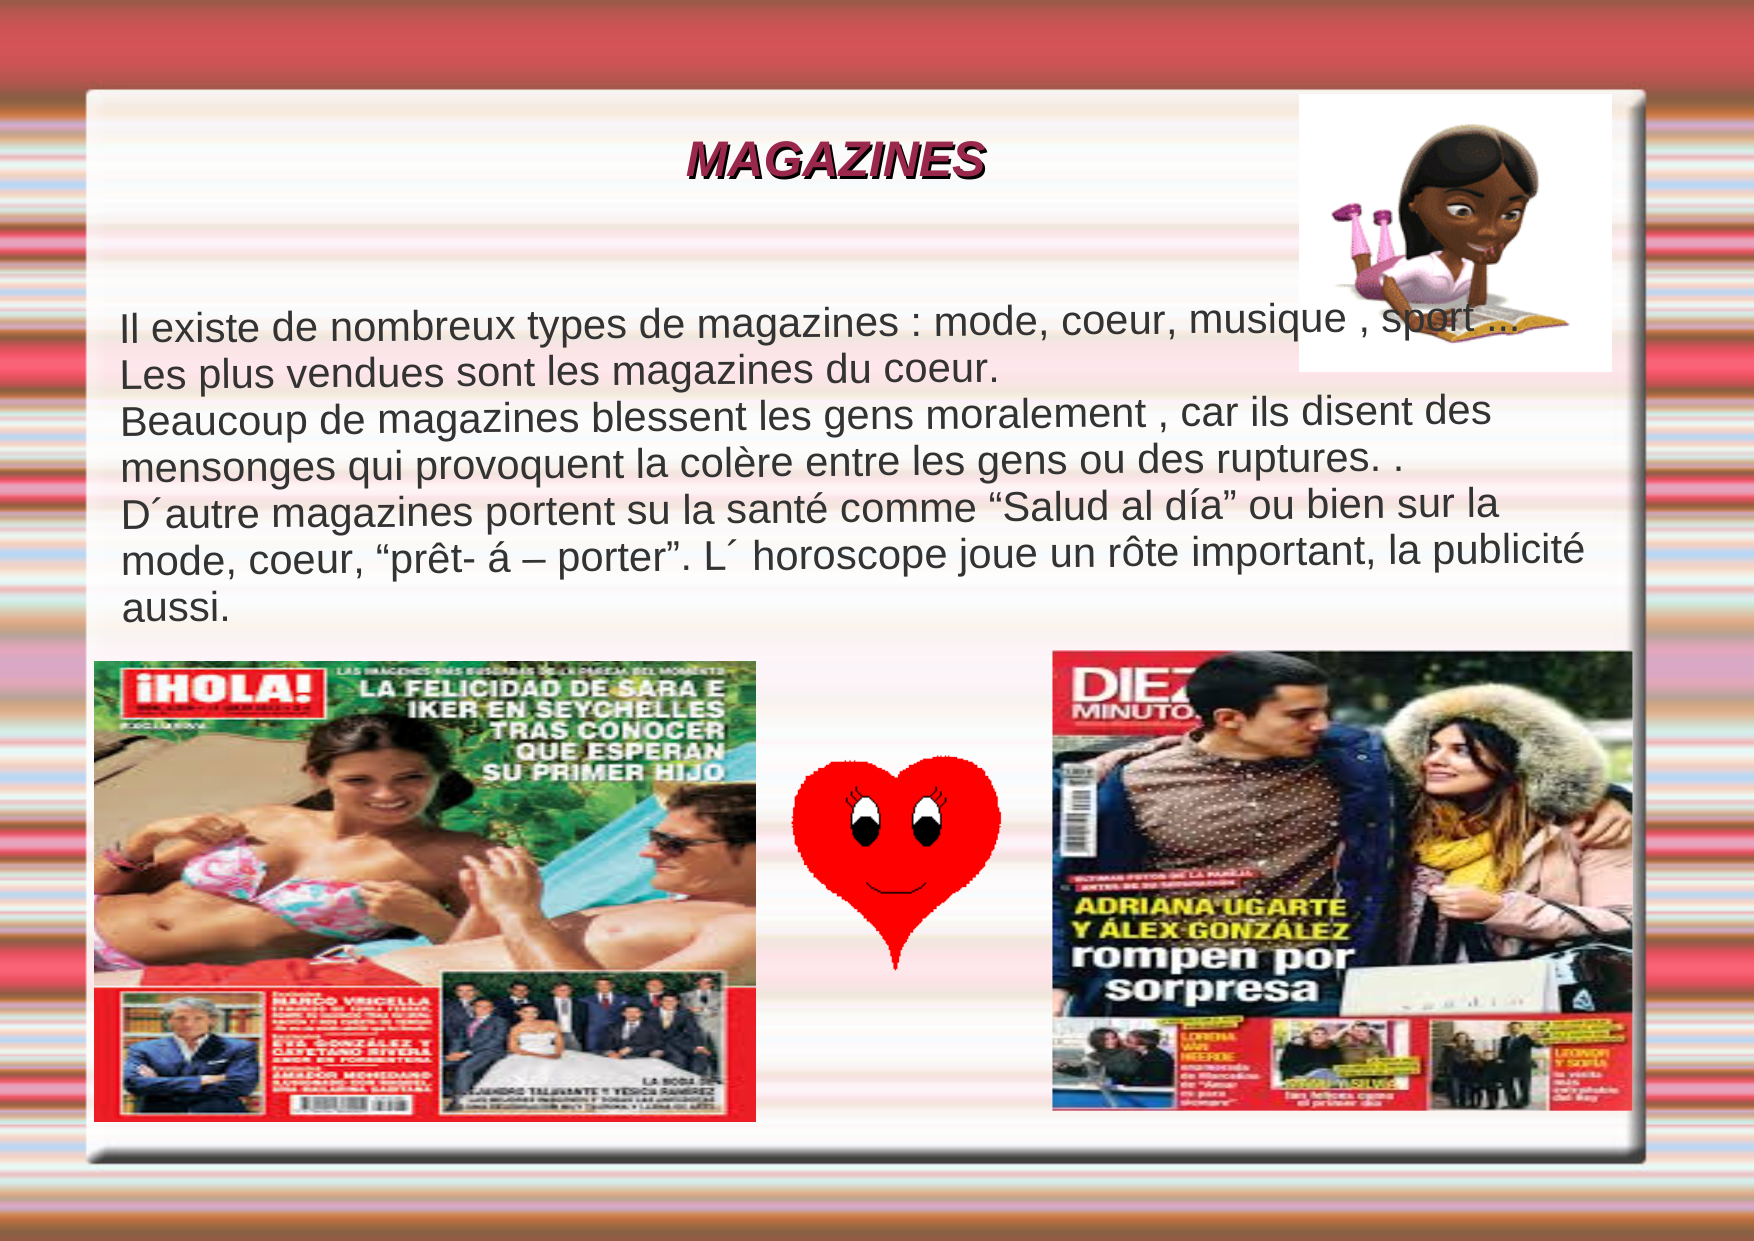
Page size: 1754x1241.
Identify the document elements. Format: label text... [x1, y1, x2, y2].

list Il existe de nombreux types de magazines : mode, coeur, musique , sport ... Les plus vendues sont les magazines du coeur. Beaucoup de magazines blessent les gens moralement , car ils disent des mensonges qui provoquent la colère entre les gens ou des ruptures. . D´autre magazines portent su la santé comme “Salud al día” ou bien sur la mode, coeur, “prêt- á – porter”. L´ horoscope joue un rôte important, la publicité aussi. [118, 291, 1607, 1215]
title MAGAZINES [128, 23, 1627, 296]
picture [0, 0, 1754, 1241]
